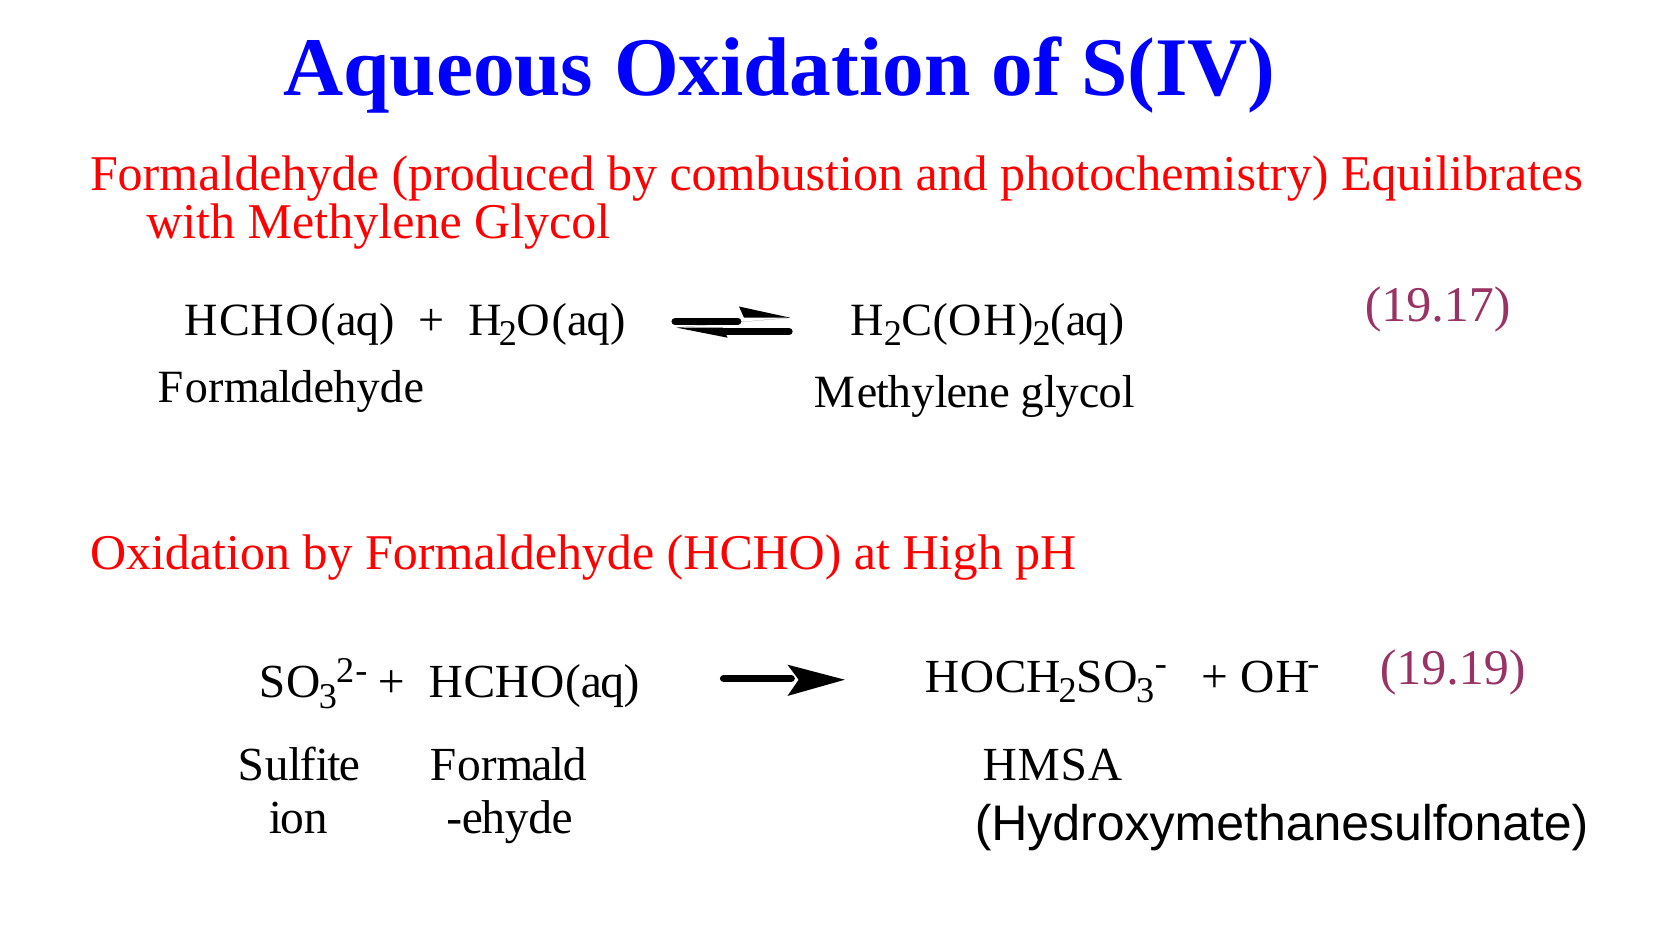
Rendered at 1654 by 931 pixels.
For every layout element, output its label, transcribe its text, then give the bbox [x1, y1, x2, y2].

text_box (19.19) [1365, 632, 1541, 715]
chart [225, 648, 1335, 853]
text_box (19.17) [1350, 270, 1526, 352]
text_box Oxidation by Formaldehyde (HCHO) at High pH [75, 523, 1438, 623]
text_box Formaldehyde (produced by combustion and photochemistry) Equilibrates with Methylene Glycol [75, 145, 1620, 245]
title Aqueous Oxidation of S(IV) [105, 4, 1456, 117]
text_box (Hydroxymethanesulfonate) [960, 787, 1604, 858]
chart [150, 291, 1156, 427]
